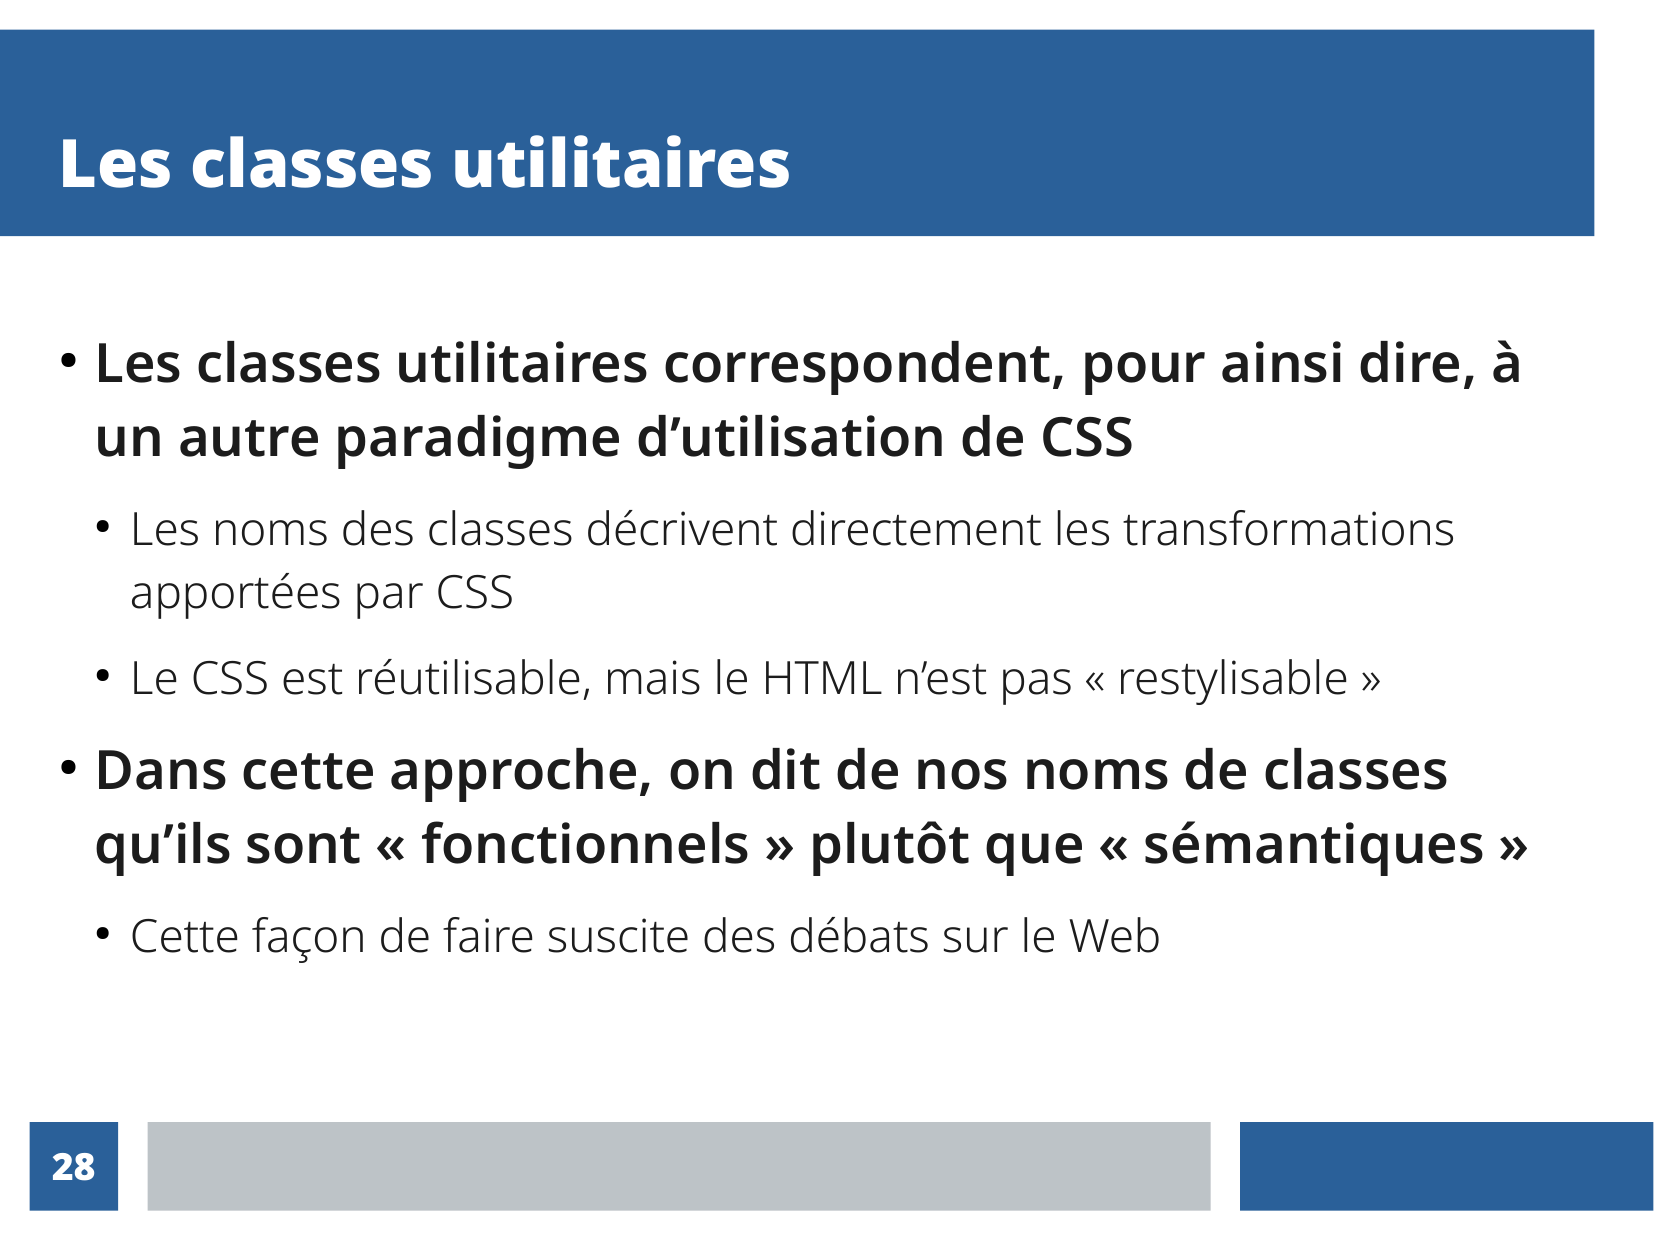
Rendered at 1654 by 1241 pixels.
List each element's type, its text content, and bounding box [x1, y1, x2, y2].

title Les classes utilitaires [59, 59, 1595, 207]
list Les classes utilitaires correspondent, pour ainsi dire, à un autre paradigme d’utilisation de CSS Les noms des classes décrivent directement les transformations apportées par CSS Le CSS est réutilisable, mais le HTML n’est pas « restylisable » Dans cette approche, on dit de nos noms de classes qu’ils sont « fonctionnels » plutôt que « sémantiques » Cette façon de faire suscite des débats sur le Web [59, 324, 1565, 1093]
